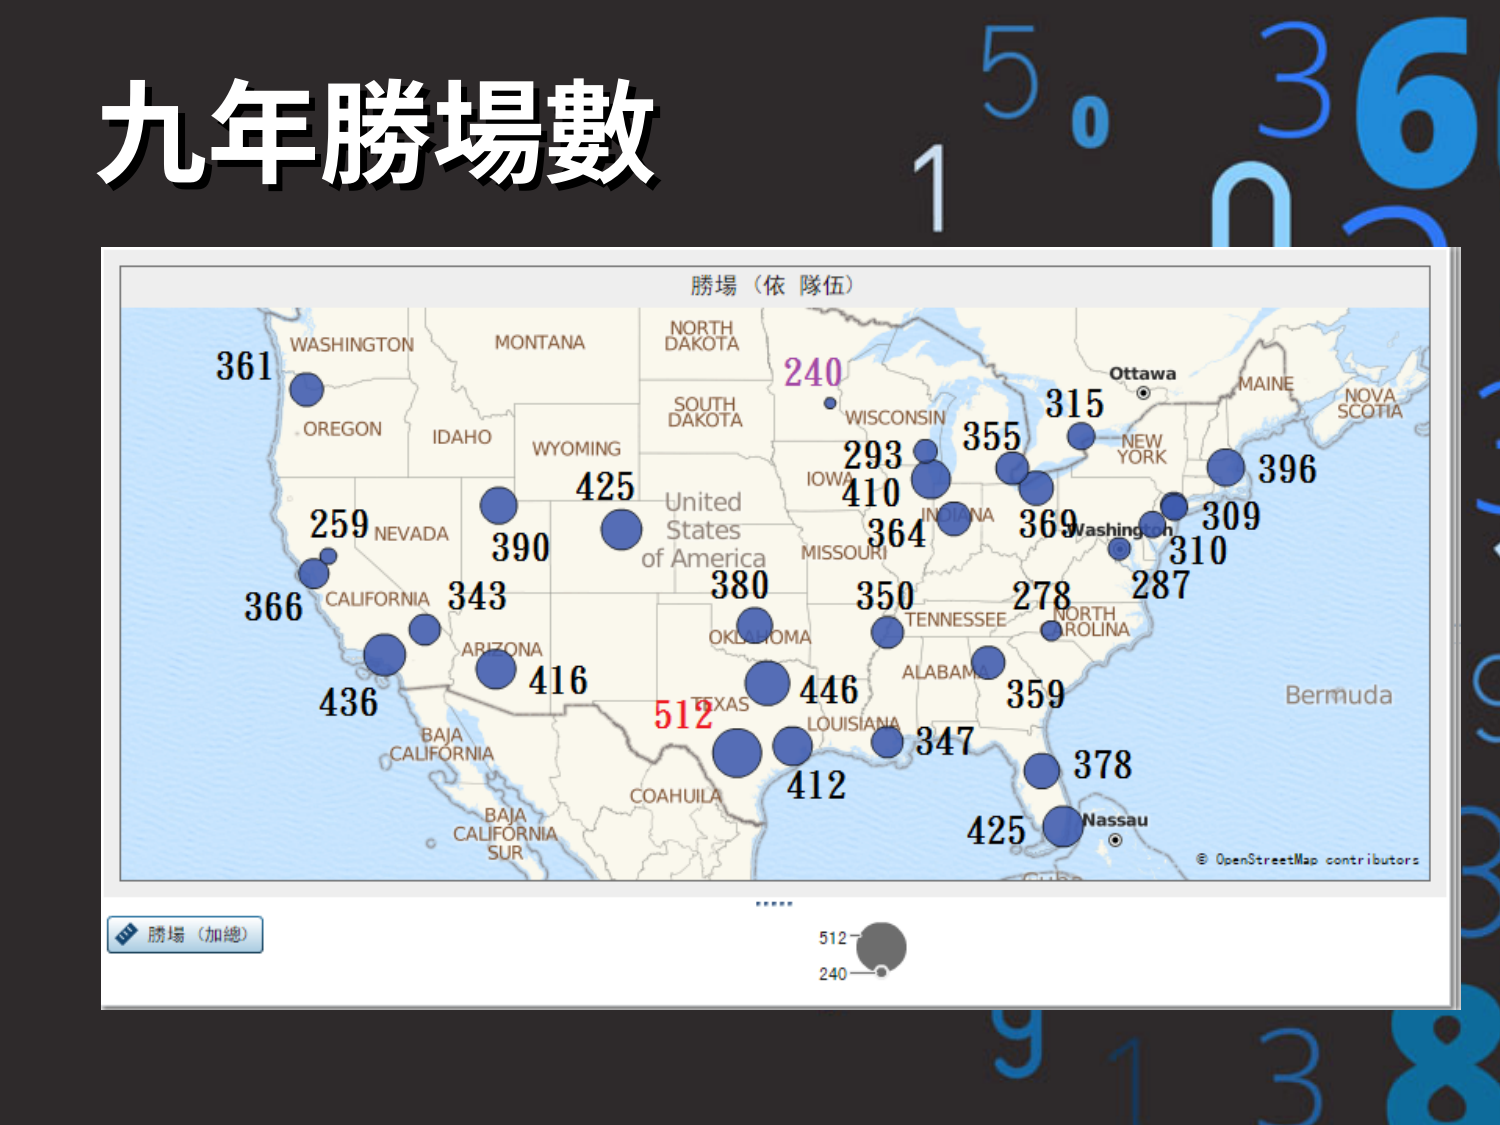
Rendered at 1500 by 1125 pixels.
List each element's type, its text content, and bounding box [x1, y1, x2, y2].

text_box 九年勝場數 [79, 55, 672, 205]
picture [101, 247, 1461, 1010]
